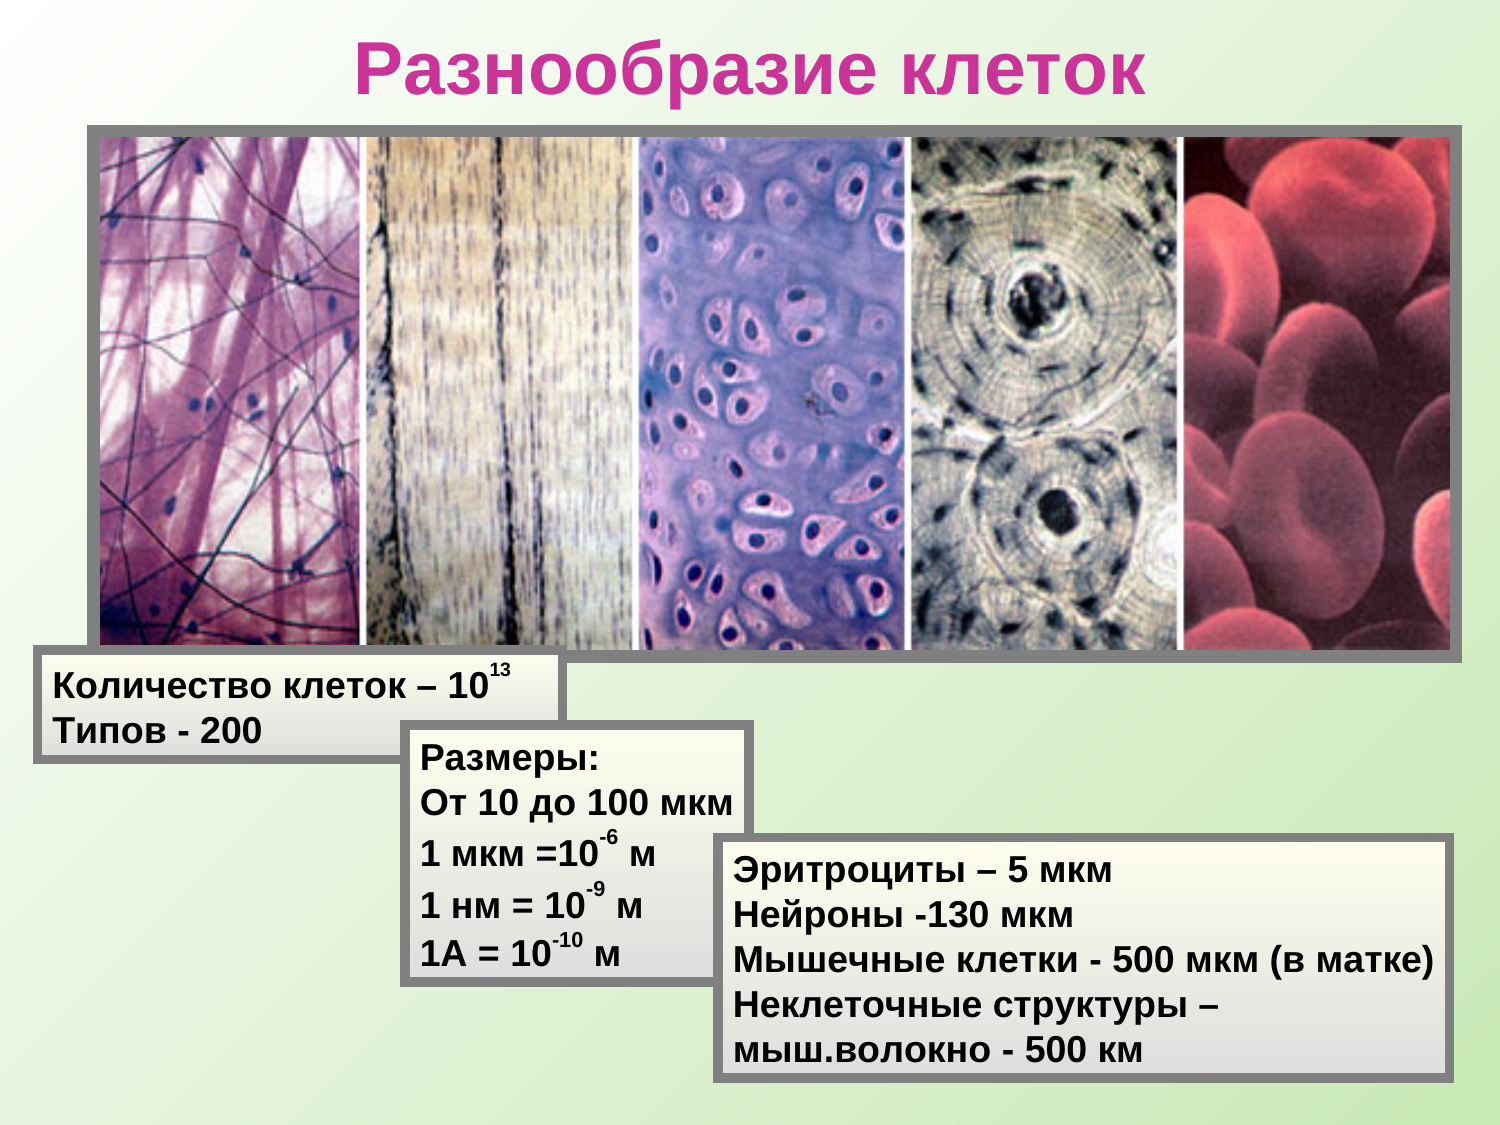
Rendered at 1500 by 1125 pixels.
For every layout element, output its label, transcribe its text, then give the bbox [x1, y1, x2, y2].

text_box Размеры: От 10 до 100 мкм 1 мкм =10-6 м 1 нм = 10-9 м 1А = 10-10 м [405, 724, 749, 982]
text_box Эритроциты – 5 мкм Нейроны -130 мкм Мышечные клетки - 500 мкм (в матке) Неклеточные структуры – мыш.волокно - 500 км [718, 837, 1450, 1078]
picture [99, 137, 1450, 651]
text_box Количество клеток – 1013 Типов - 200 [37, 649, 563, 760]
title Разнообразие клеток [75, 0, 1426, 138]
